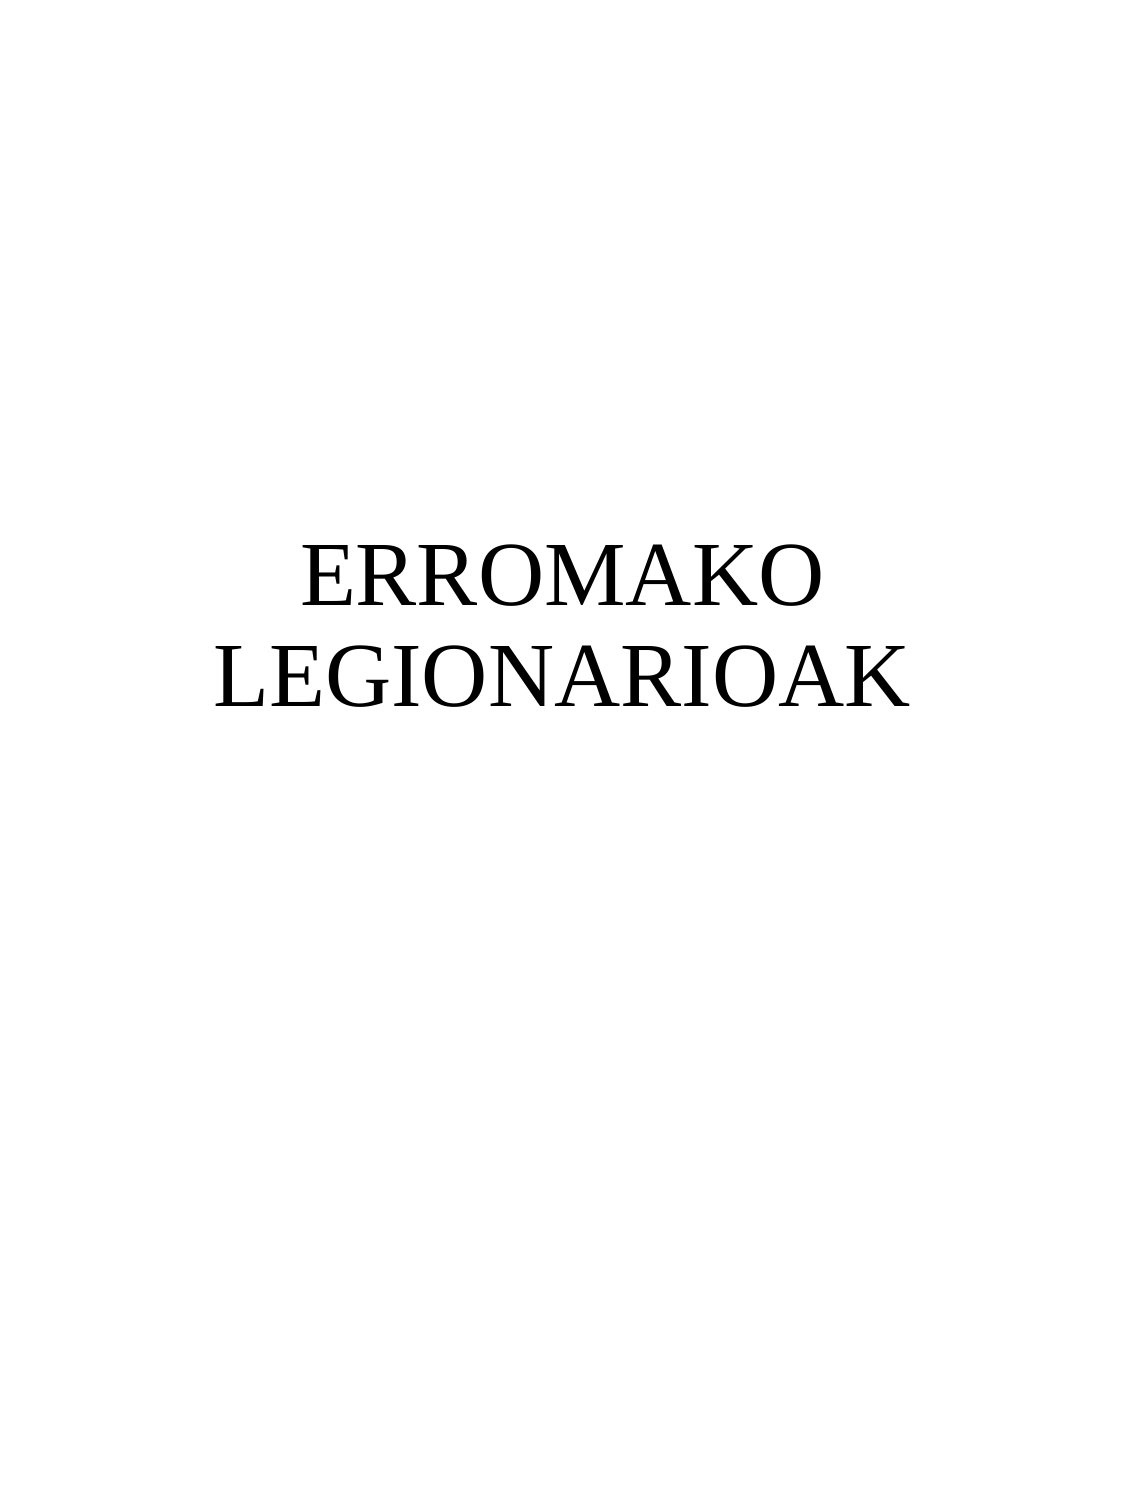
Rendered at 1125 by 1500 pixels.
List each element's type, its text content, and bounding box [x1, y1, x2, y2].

title ERROMAKO LEGIONARIOAK [84, 499, 1041, 751]
